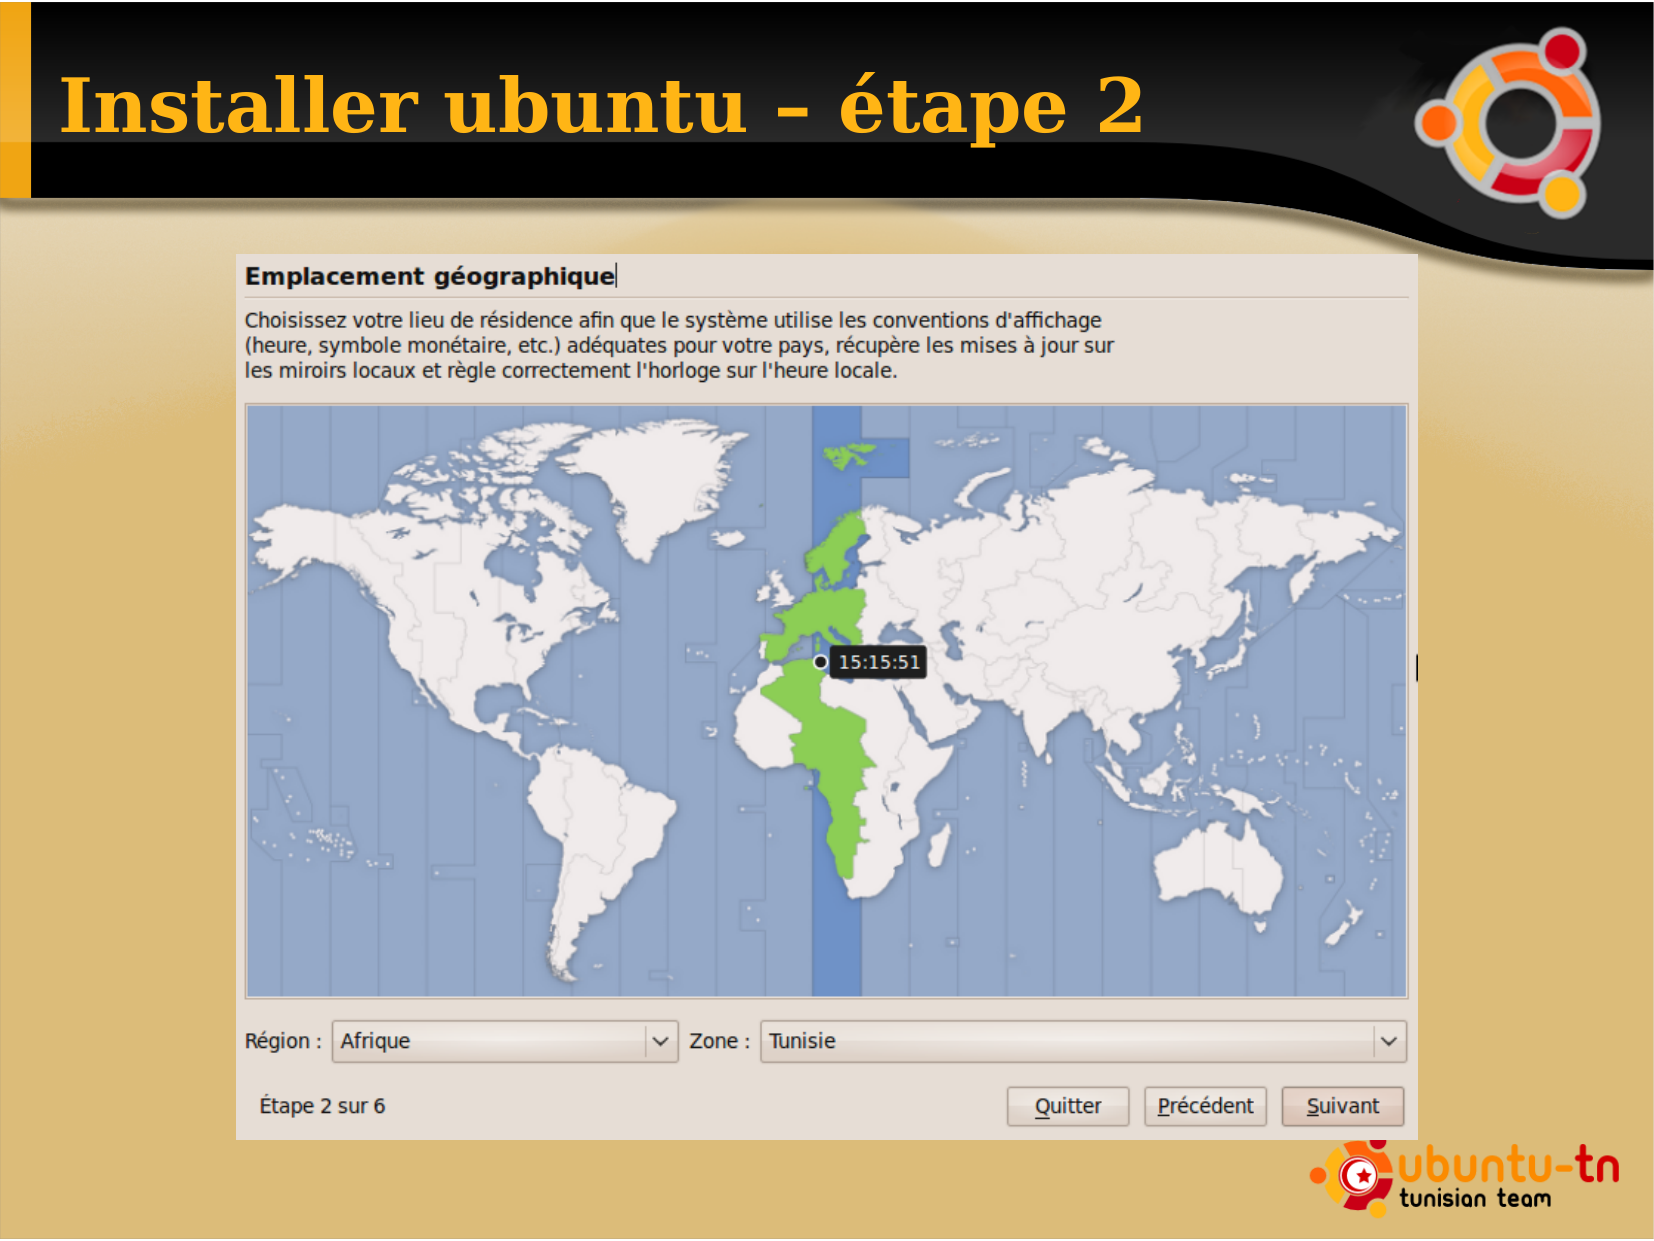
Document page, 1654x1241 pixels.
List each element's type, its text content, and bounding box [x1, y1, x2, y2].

picture [0, 0, 1654, 1241]
title Installer ubuntu – étape 2 [59, 9, 1447, 202]
